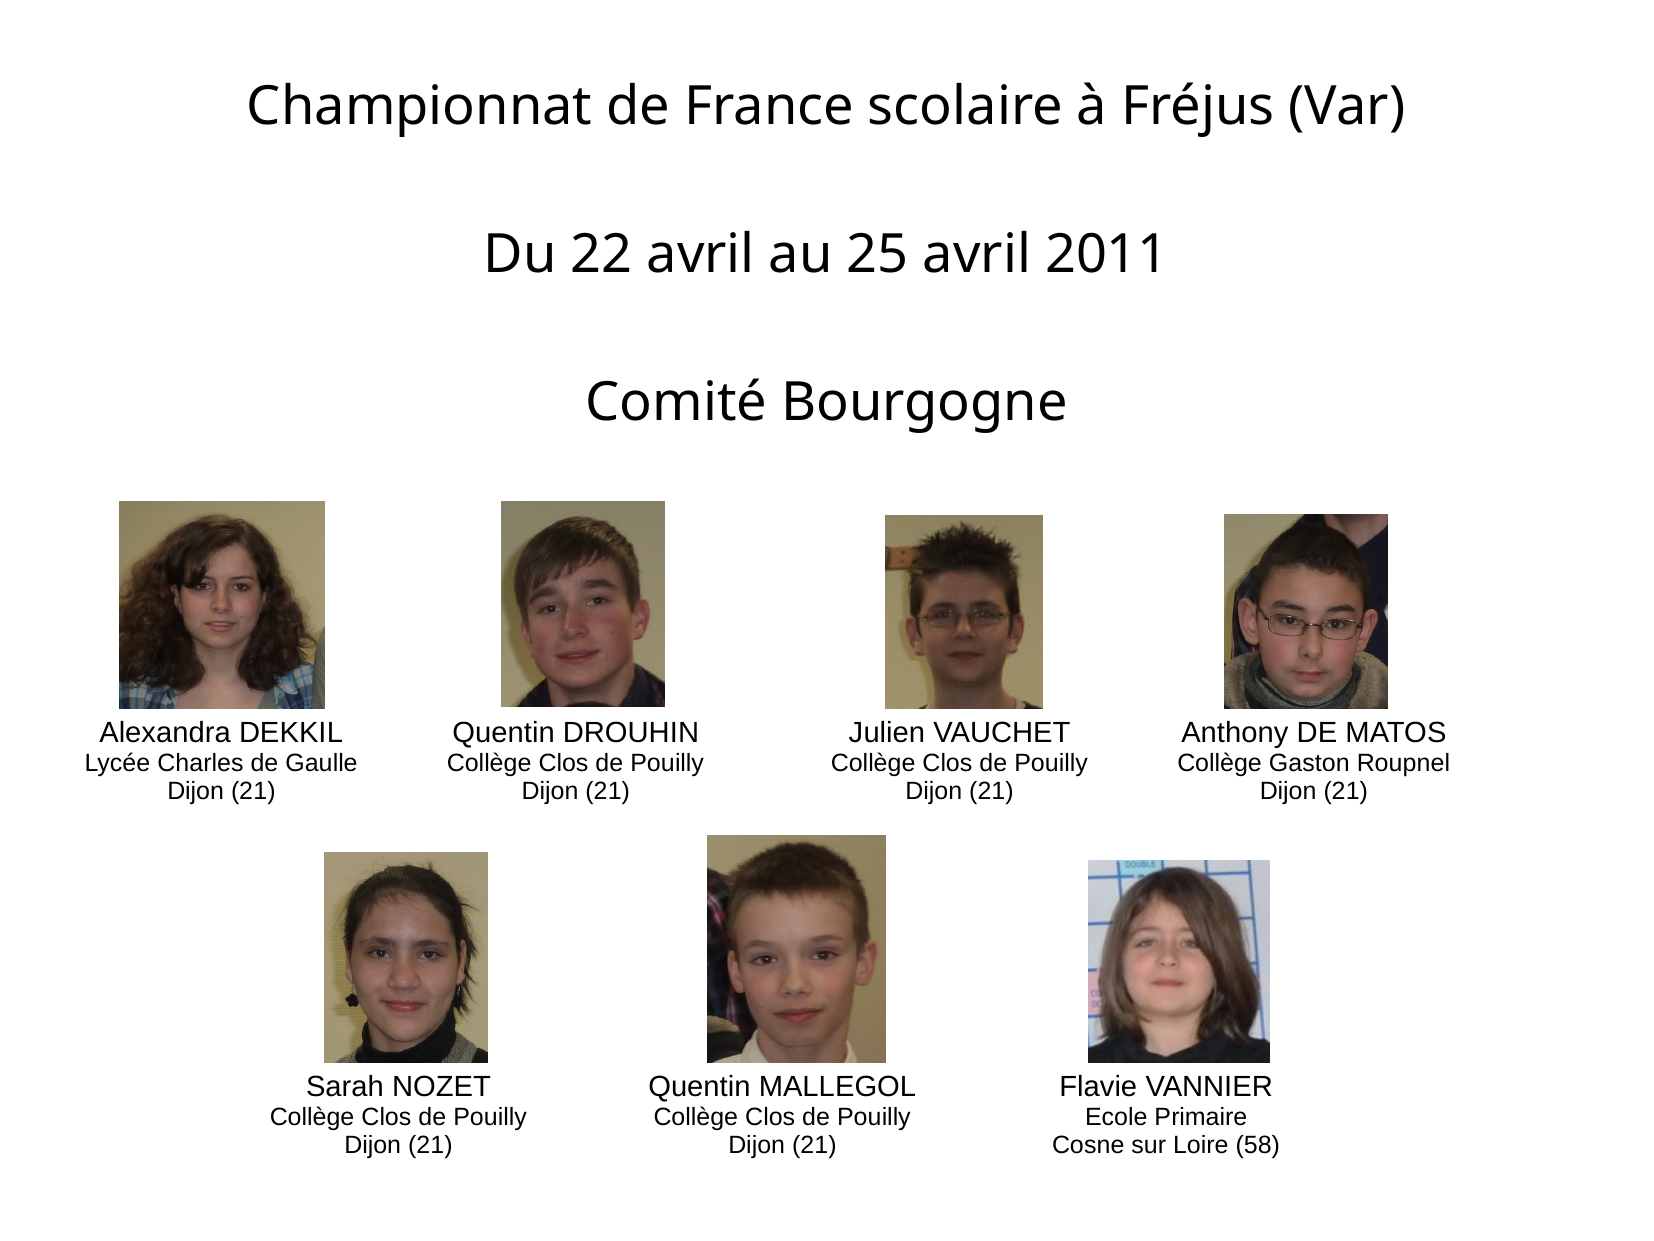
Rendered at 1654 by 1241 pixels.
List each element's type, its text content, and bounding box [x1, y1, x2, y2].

text_box Quentin MALLEGOL Collège Clos de Pouilly Dijon (21) [620, 1062, 945, 1167]
picture [324, 852, 488, 1063]
text_box Sarah NOZET Collège Clos de Pouilly Dijon (21) [236, 1062, 562, 1167]
picture [501, 501, 665, 707]
text_box Championnat de France scolaire à Fréjus (Var) Du 22 avril au 25 avril 2011 Comité Bourgogne [88, 59, 1565, 452]
picture [1224, 514, 1388, 709]
text_box Quentin DROUHIN Collège Clos de Pouilly Dijon (21) [413, 708, 739, 813]
text_box Anthony DE MATOS Collège Gaston Roupnel Dijon (21) [1151, 708, 1477, 813]
picture [1088, 860, 1270, 1063]
picture [885, 515, 1043, 709]
text_box Flavie VANNIER Ecole Primaire Cosne sur Loire (58) [1003, 1062, 1329, 1167]
text_box Julien VAUCHET Collège Clos de Pouilly Dijon (21) [797, 708, 1123, 813]
picture [707, 835, 886, 1063]
picture [119, 501, 325, 708]
text_box Alexandra DEKKIL Lycée Charles de Gaulle Dijon (21) [59, 708, 384, 813]
